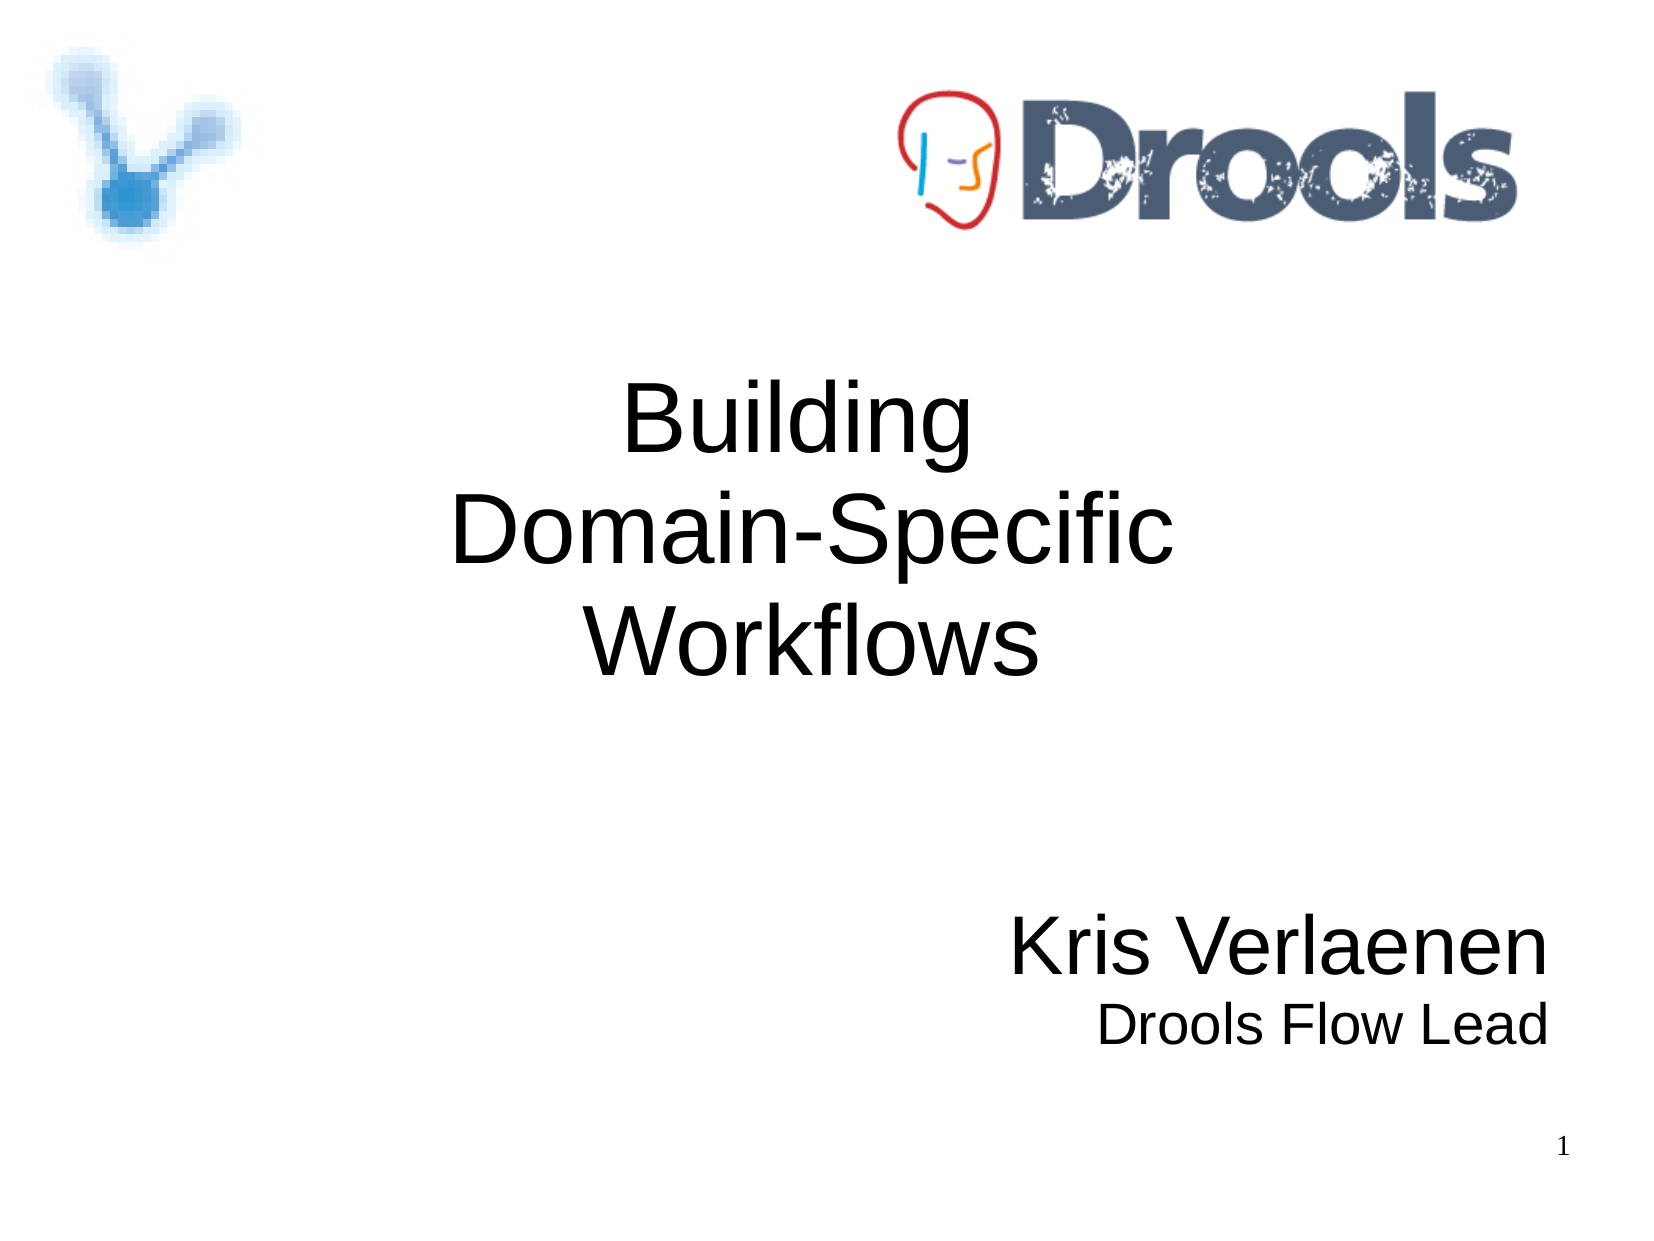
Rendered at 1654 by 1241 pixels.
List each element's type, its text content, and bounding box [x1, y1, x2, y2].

picture [29, 32, 266, 266]
text_box Building Domain-Specific Workflows [324, 354, 1300, 705]
picture [885, 79, 1533, 237]
text_box Kris Verlaenen Drools Flow Lead [620, 891, 1565, 1065]
